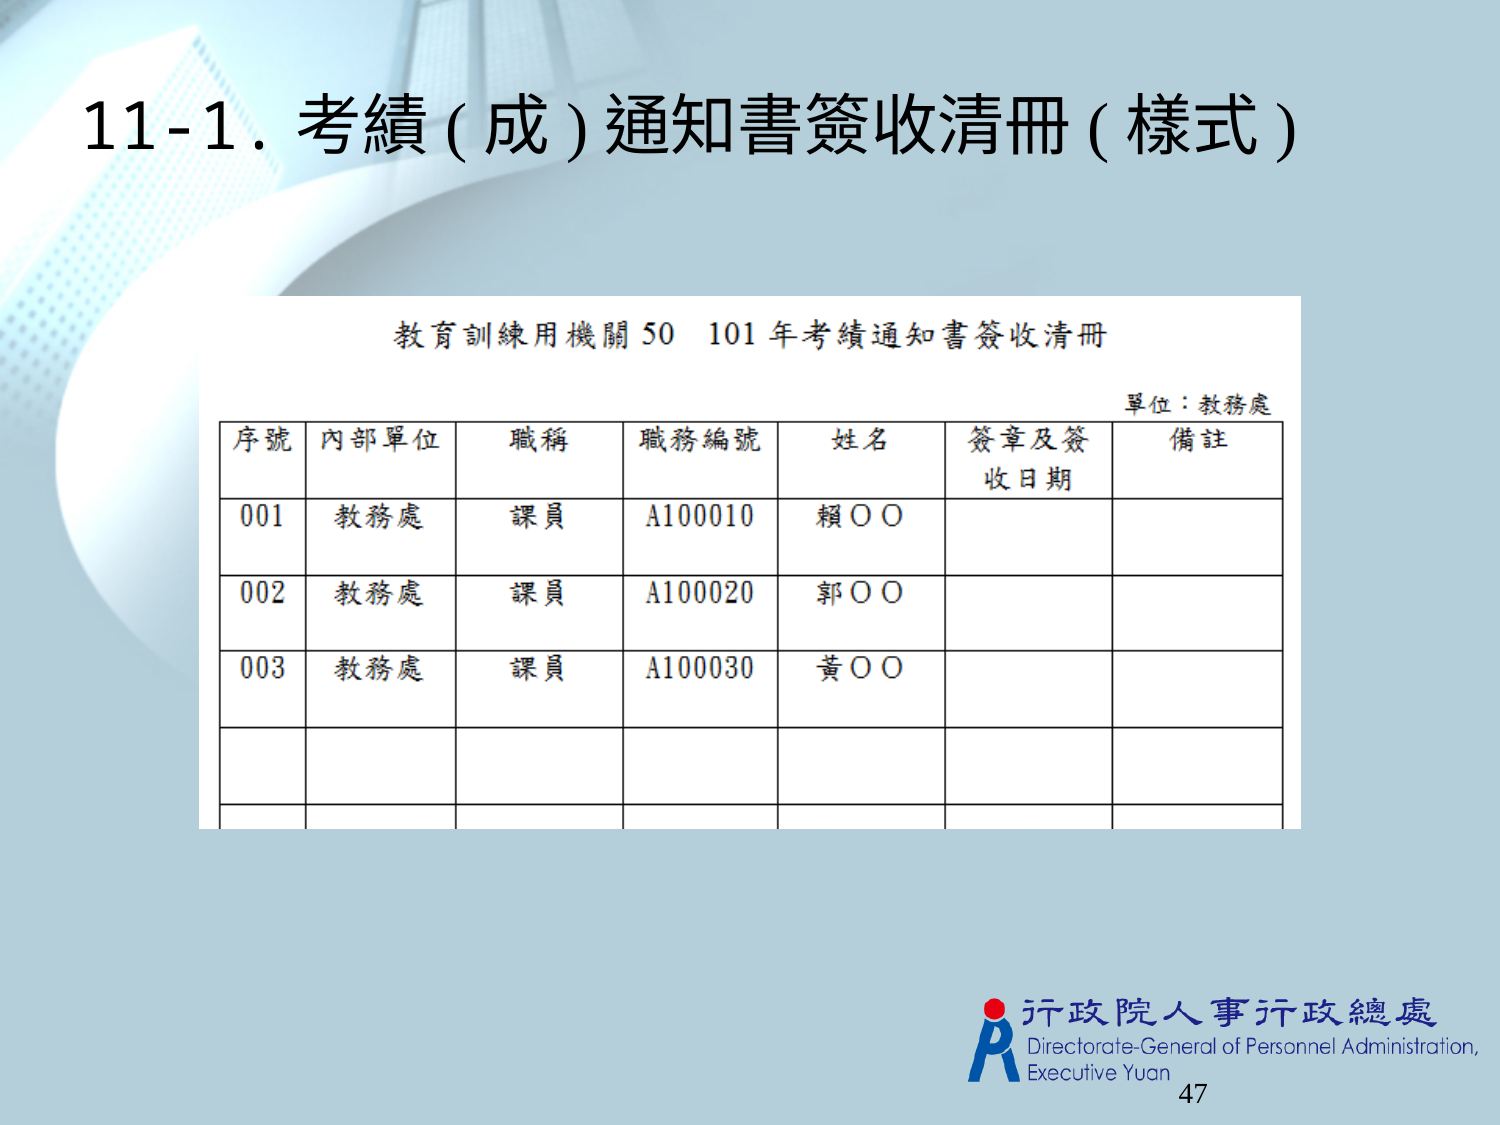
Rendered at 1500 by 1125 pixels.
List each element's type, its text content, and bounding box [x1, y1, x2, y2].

text_box 11-1.考績(成)通知書簽收清冊(樣式) [65, 66, 1364, 179]
picture [199, 296, 1301, 829]
text_box [1163, 1066, 1477, 1125]
